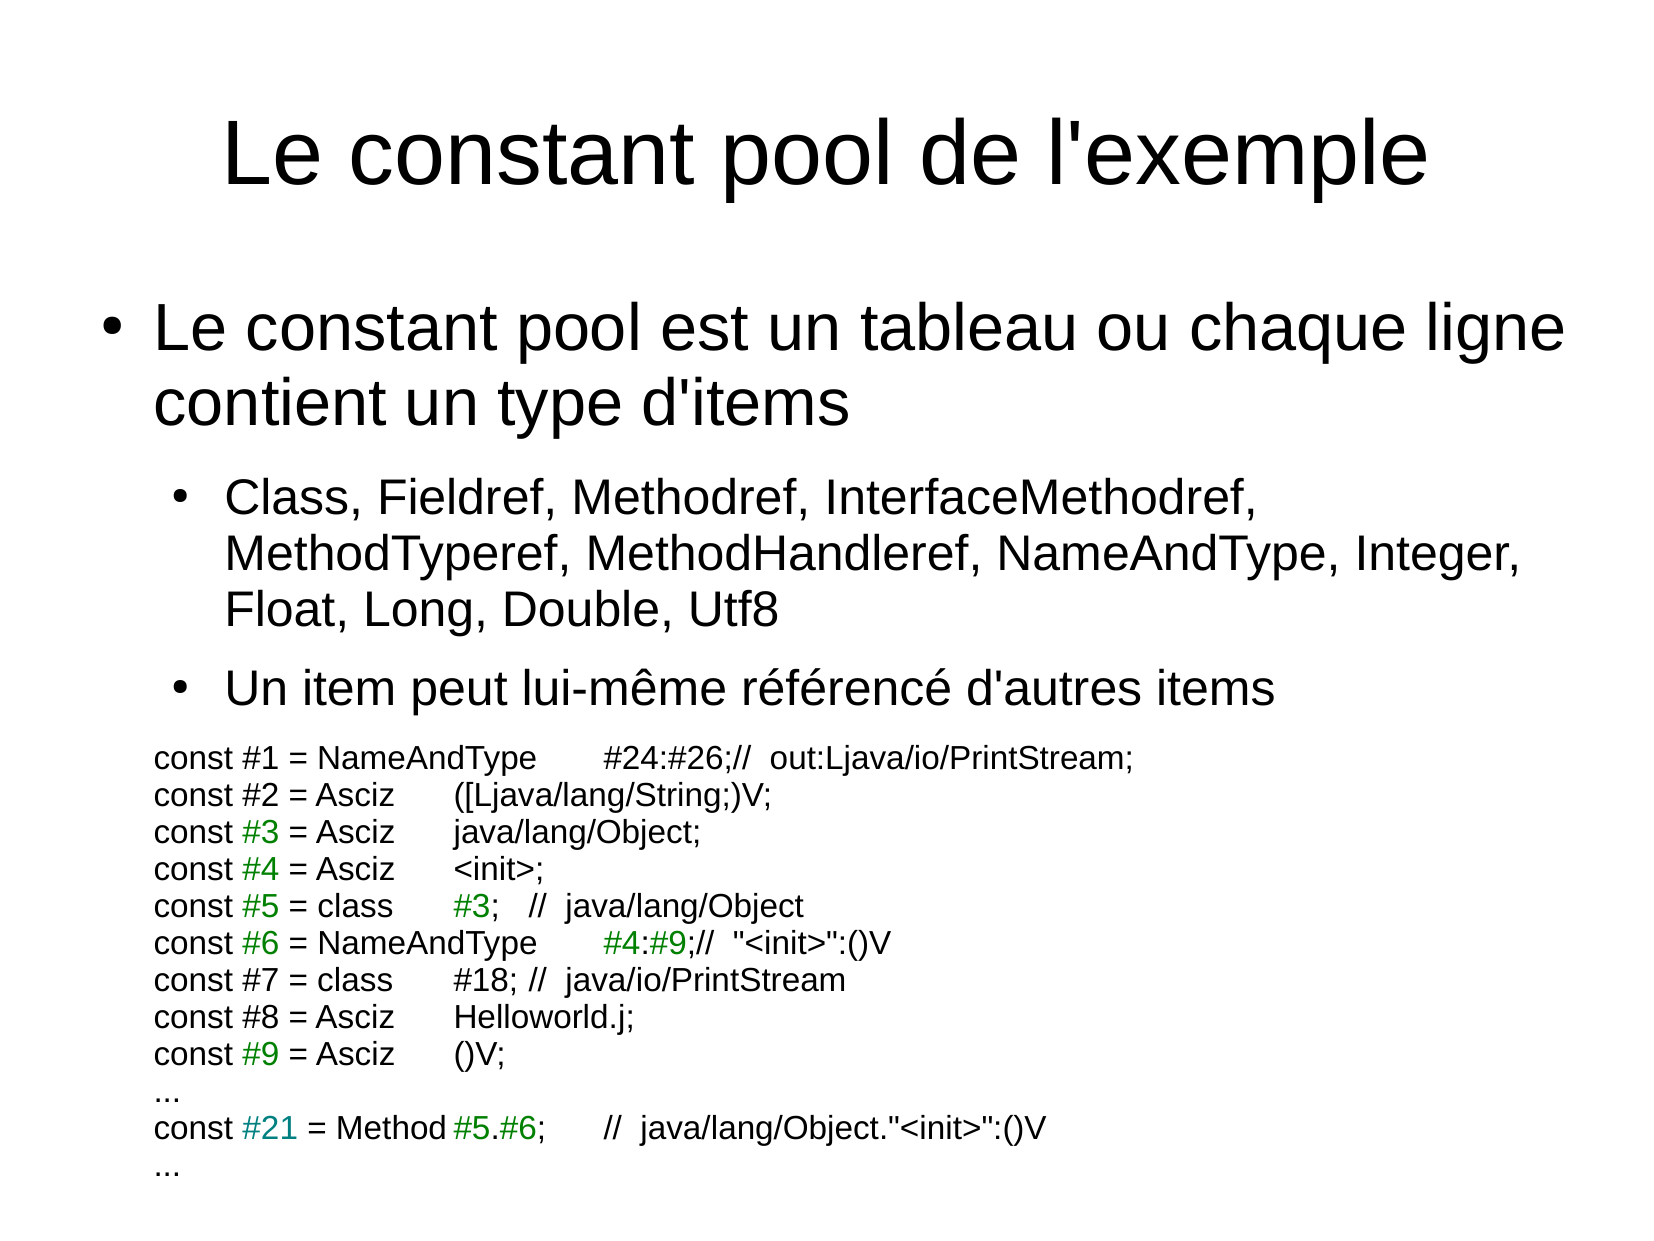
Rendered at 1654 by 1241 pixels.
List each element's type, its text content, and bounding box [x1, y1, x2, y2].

title Le constant pool de l'exemple [82, 56, 1571, 250]
list Le constant pool est un tableau ou chaque ligne contient un type d'items Class, Fieldref, Methodref, InterfaceMethodref, MethodTyperef, MethodHandleref, NameAndType, Integer, Float, Long, Double, Utf8 Un item peut lui-même référencé d'autres items const #1 = NameAndType #24:#26;// out:Ljava/io/PrintStream; const #2 = Asciz ([Ljava/lang/String;)V; const #3 = Asciz java/lang/Object; const #4 = Asciz <init>; const #5 = class #3; // java/lang/Object const #6 = NameAndType #4:#9;// "<init>":()V const #7 = class #18; // java/io/PrintStream const #8 = Asciz Helloworld.j; const #9 = Asciz ()V; ... const #21 = Method #5.#6; // java/lang/Object."<init>":()V ... [82, 290, 1571, 1184]
